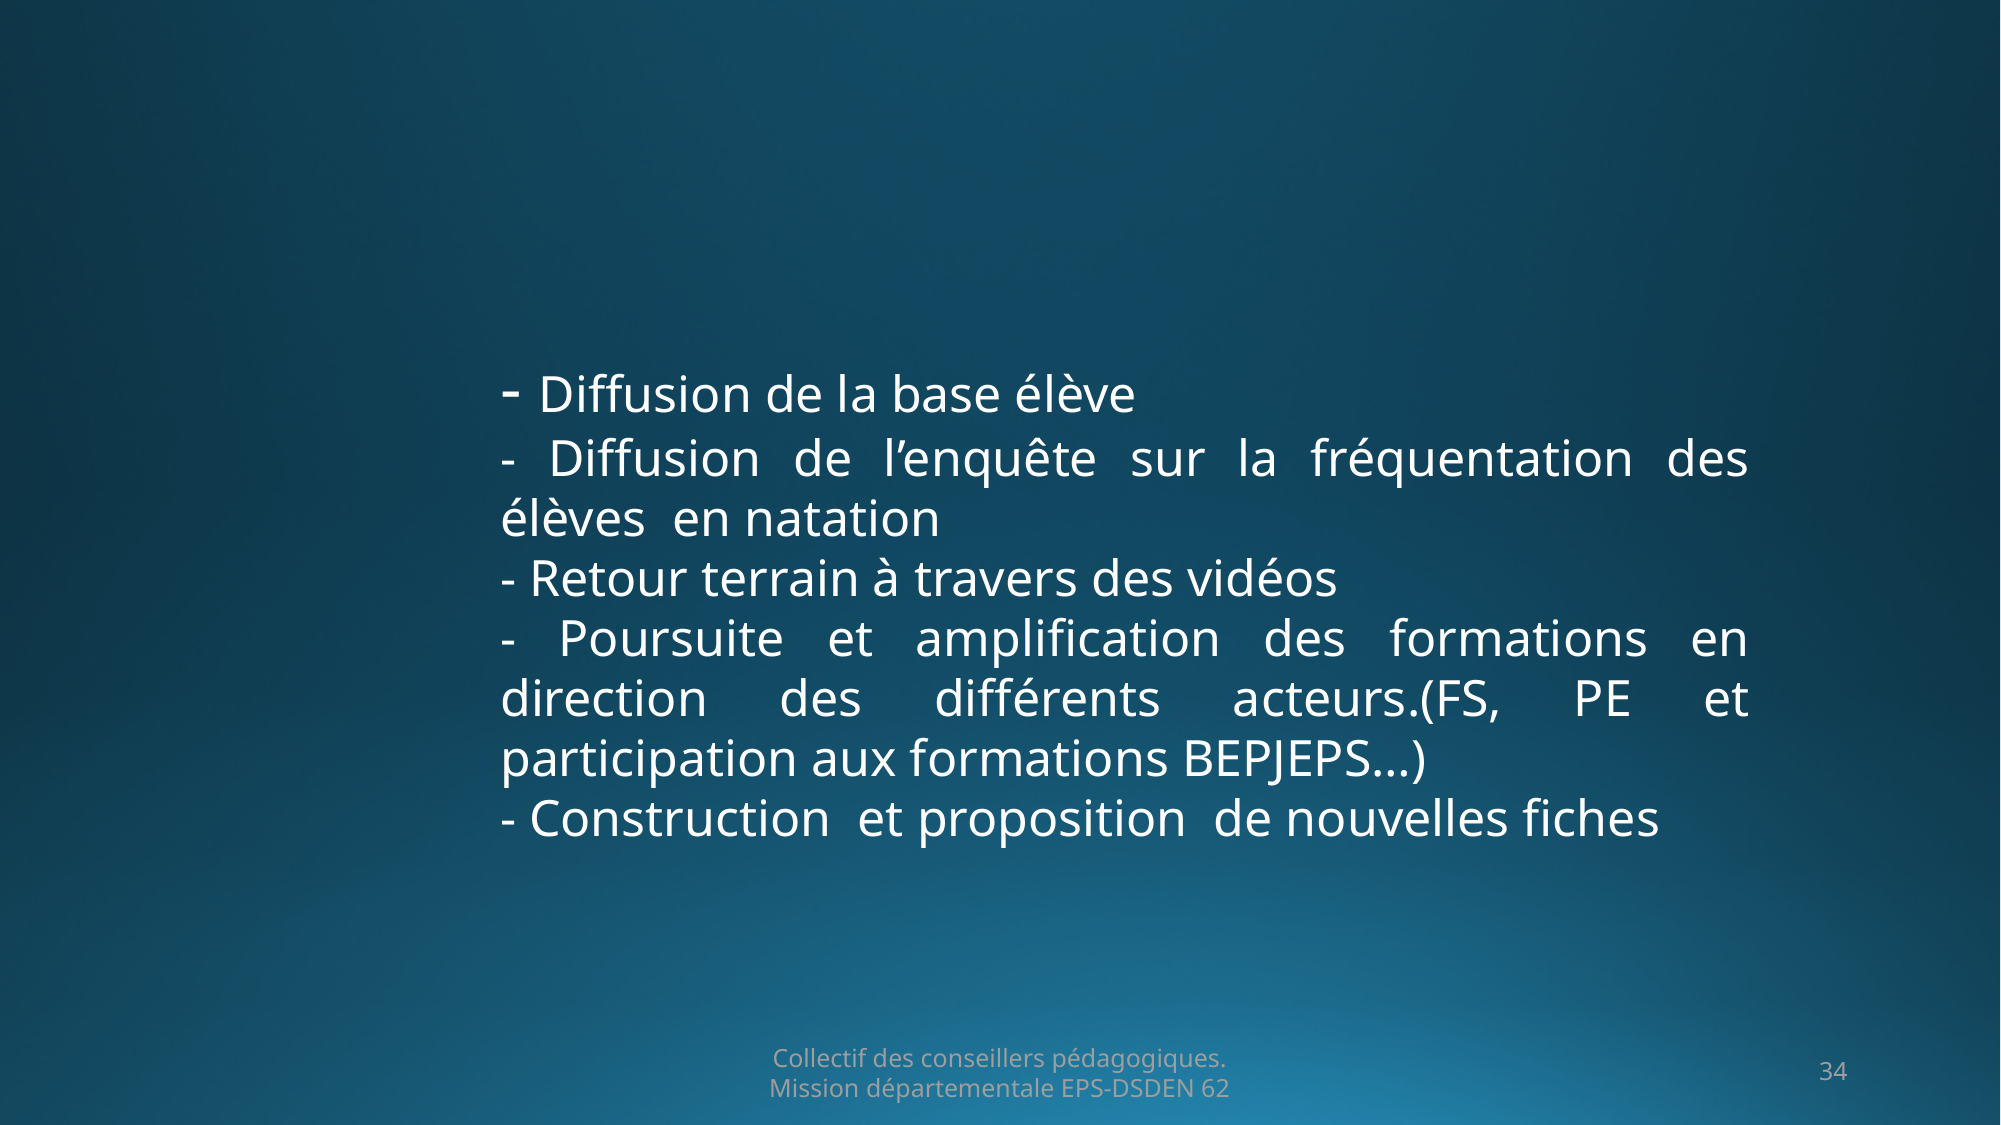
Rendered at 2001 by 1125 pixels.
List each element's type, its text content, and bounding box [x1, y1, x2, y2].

text_box Collectif des conseillers pédagogiques. Mission départementale EPS-DSDEN 62 [662, 1042, 1338, 1103]
text_box - Diffusion de la base élève - Diffusion de l’enquête sur la fréquentation des élèves en natation - Retour terrain à travers des vidéos - Poursuite et amplification des formations en direction des différents acteurs.(FS, PE et participation aux formations BEPJEPS…) - Construction et proposition de nouvelles fiches [485, 338, 1766, 899]
picture [0, 0, 2001, 1125]
text_box <numéro> [1412, 1042, 1863, 1103]
